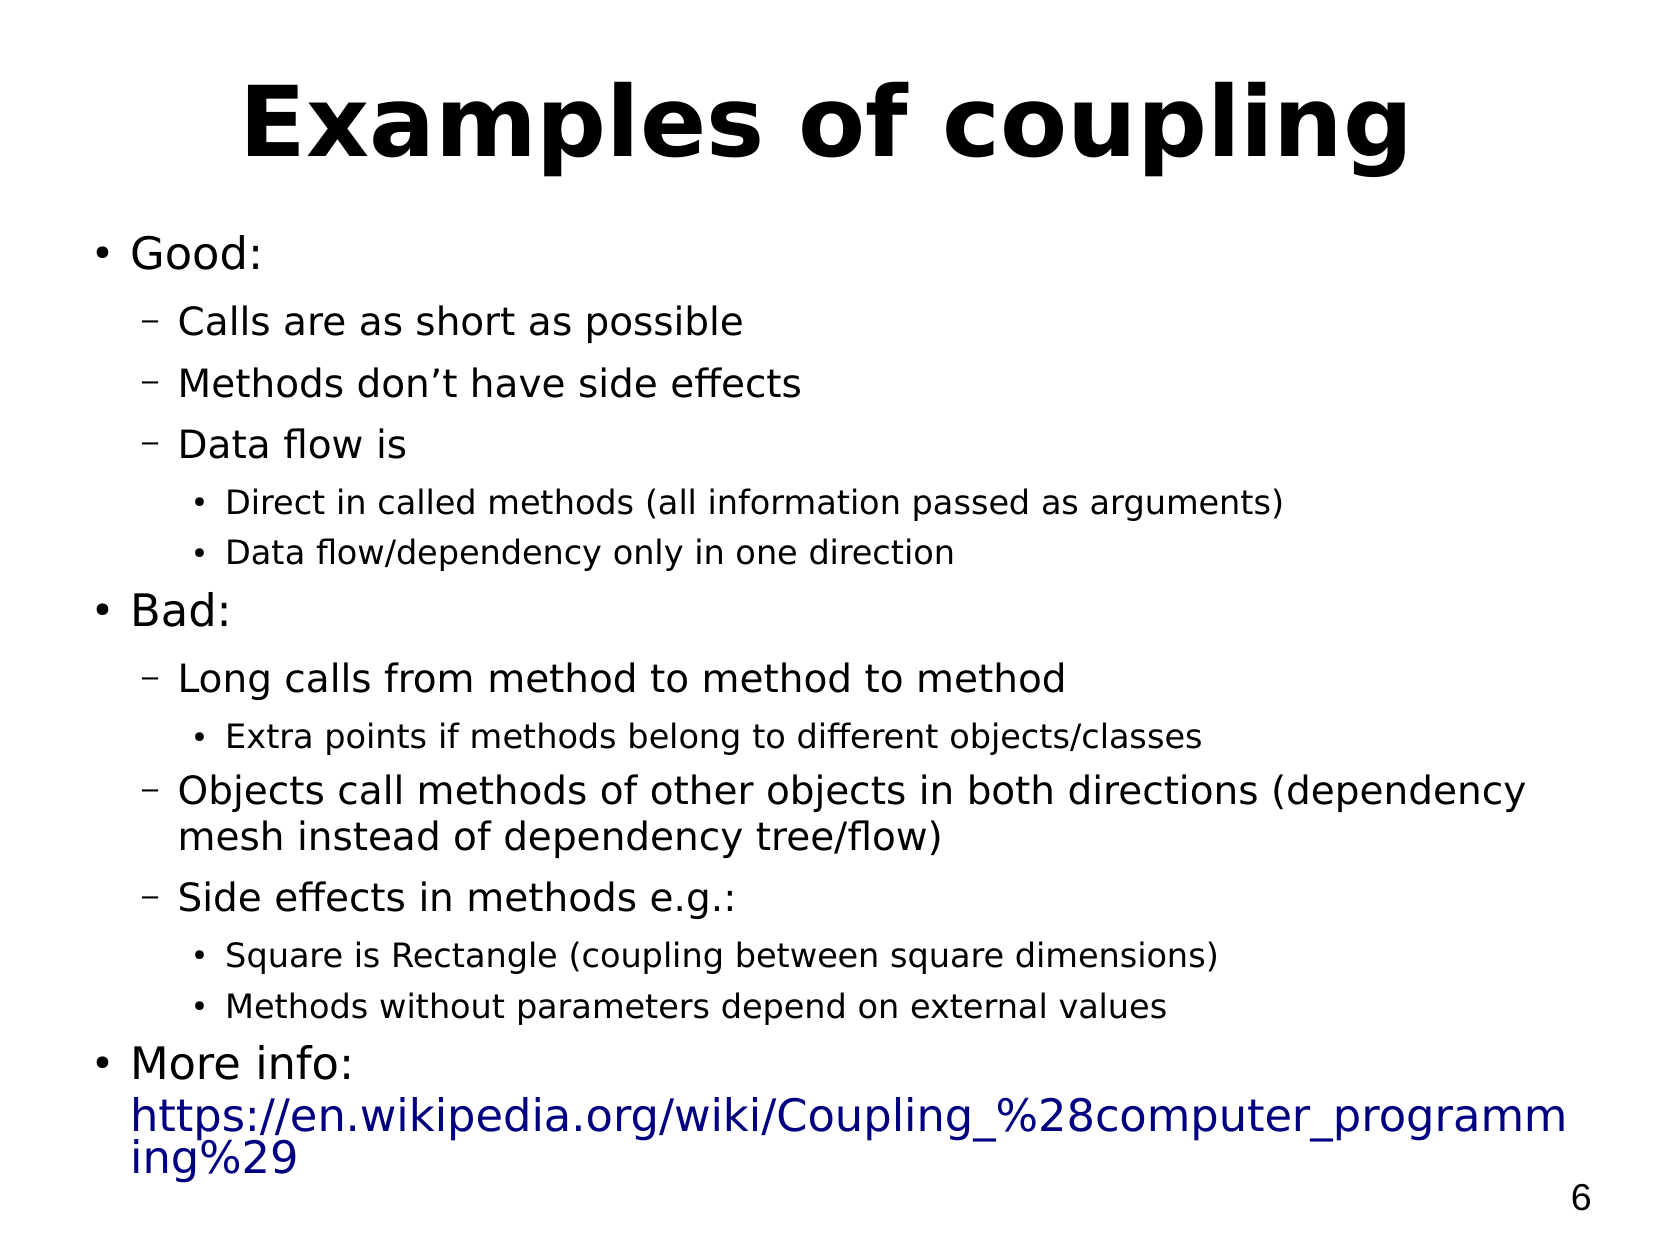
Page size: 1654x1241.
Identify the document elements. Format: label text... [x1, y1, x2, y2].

title Examples of coupling [82, 49, 1571, 195]
list Good: Calls are as short as possible Methods don’t have side effects Data flow is Direct in called methods (all information passed as arguments) Data flow/dependency only in one direction Bad: Long calls from method to method to method Extra points if methods belong to different objects/classes Objects call methods of other objects in both directions (dependency mesh instead of dependency tree/flow) Side effects in methods e.g.: Square is Rectangle (coupling between square dimensions) Methods without parameters depend on external values More info: https://en.wikipedia.org/wiki/Coupling_%28computer_programming%29 [82, 227, 1571, 1205]
